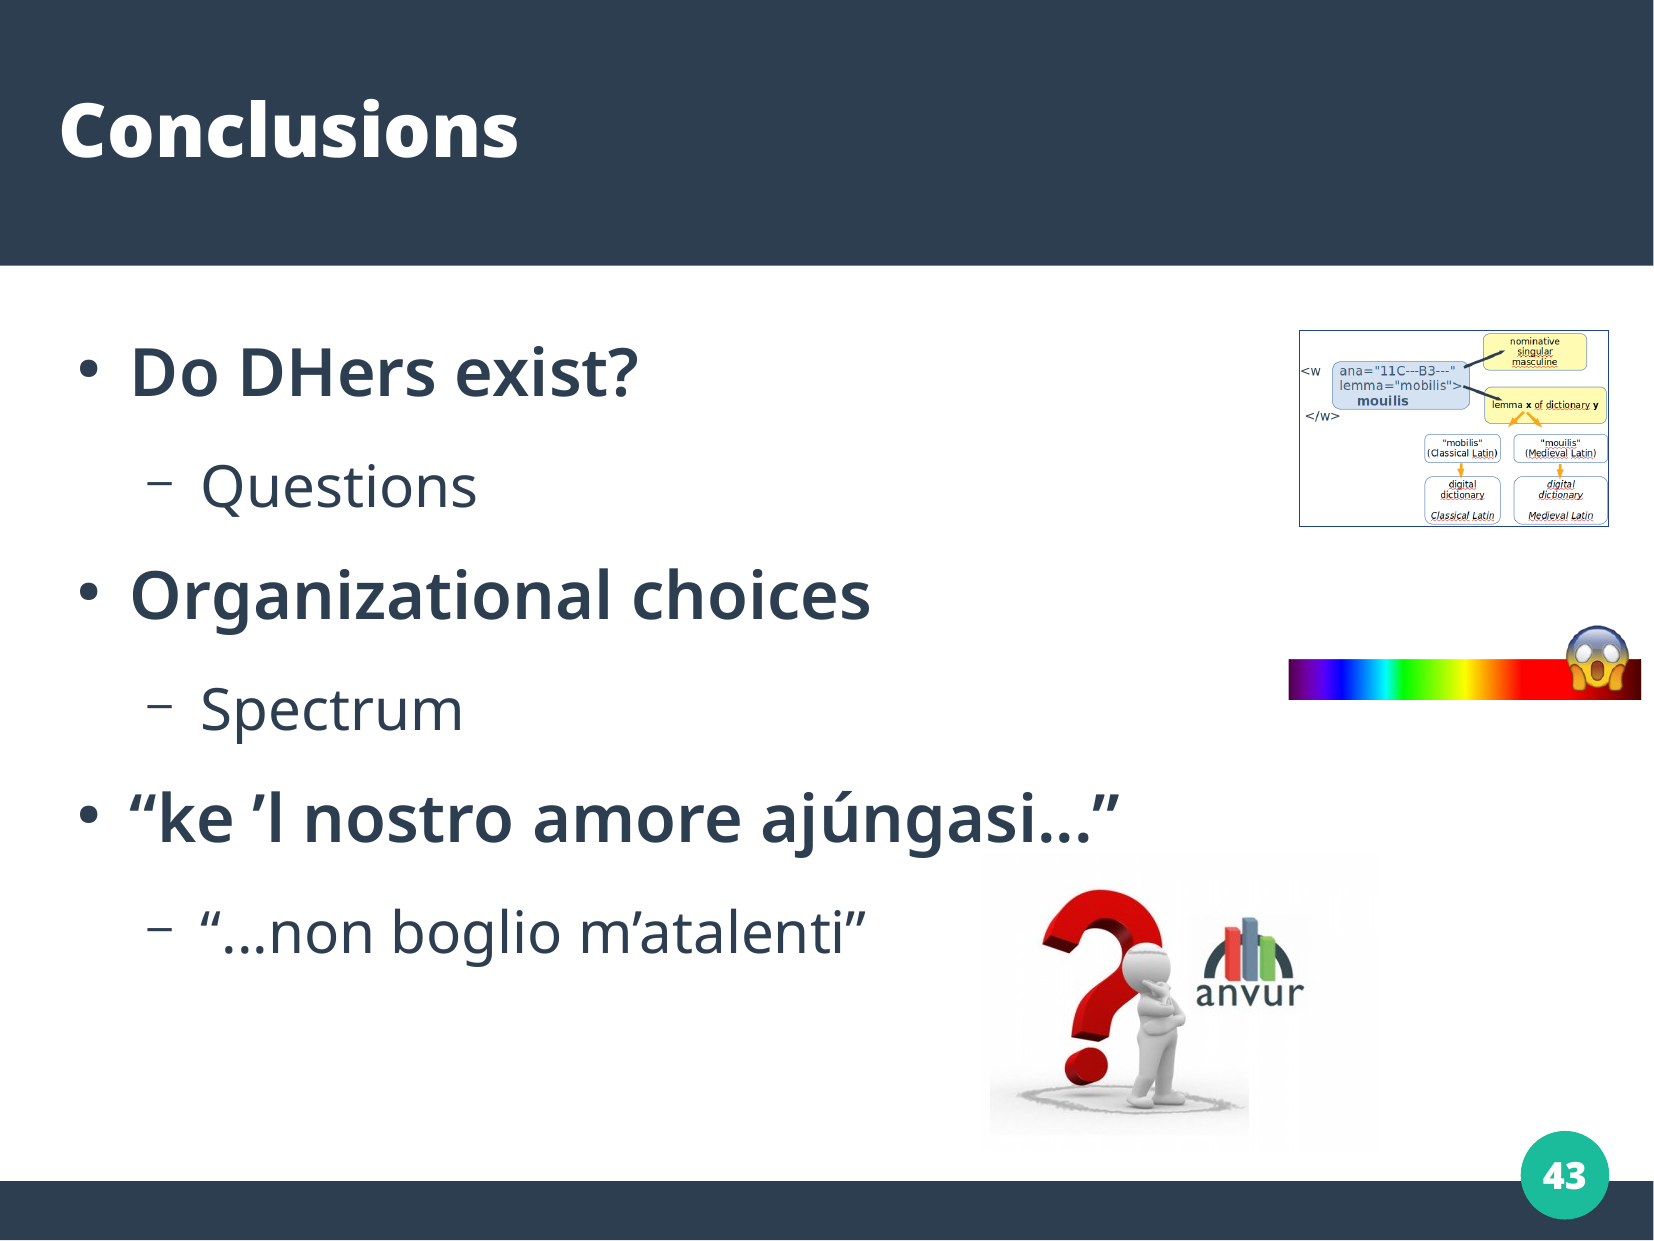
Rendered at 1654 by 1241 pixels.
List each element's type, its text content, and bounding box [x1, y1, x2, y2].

picture [1379, 625, 1642, 700]
list Do DHers exist? Questions Organizational choices Spectrum “ke ’l nostro amore ajúngasi...” “...non boglio m’atalenti” [59, 324, 1571, 1152]
title Conclusions [59, 49, 1595, 207]
picture [1287, 659, 1370, 700]
picture [1299, 330, 1609, 527]
picture [980, 853, 1378, 1152]
